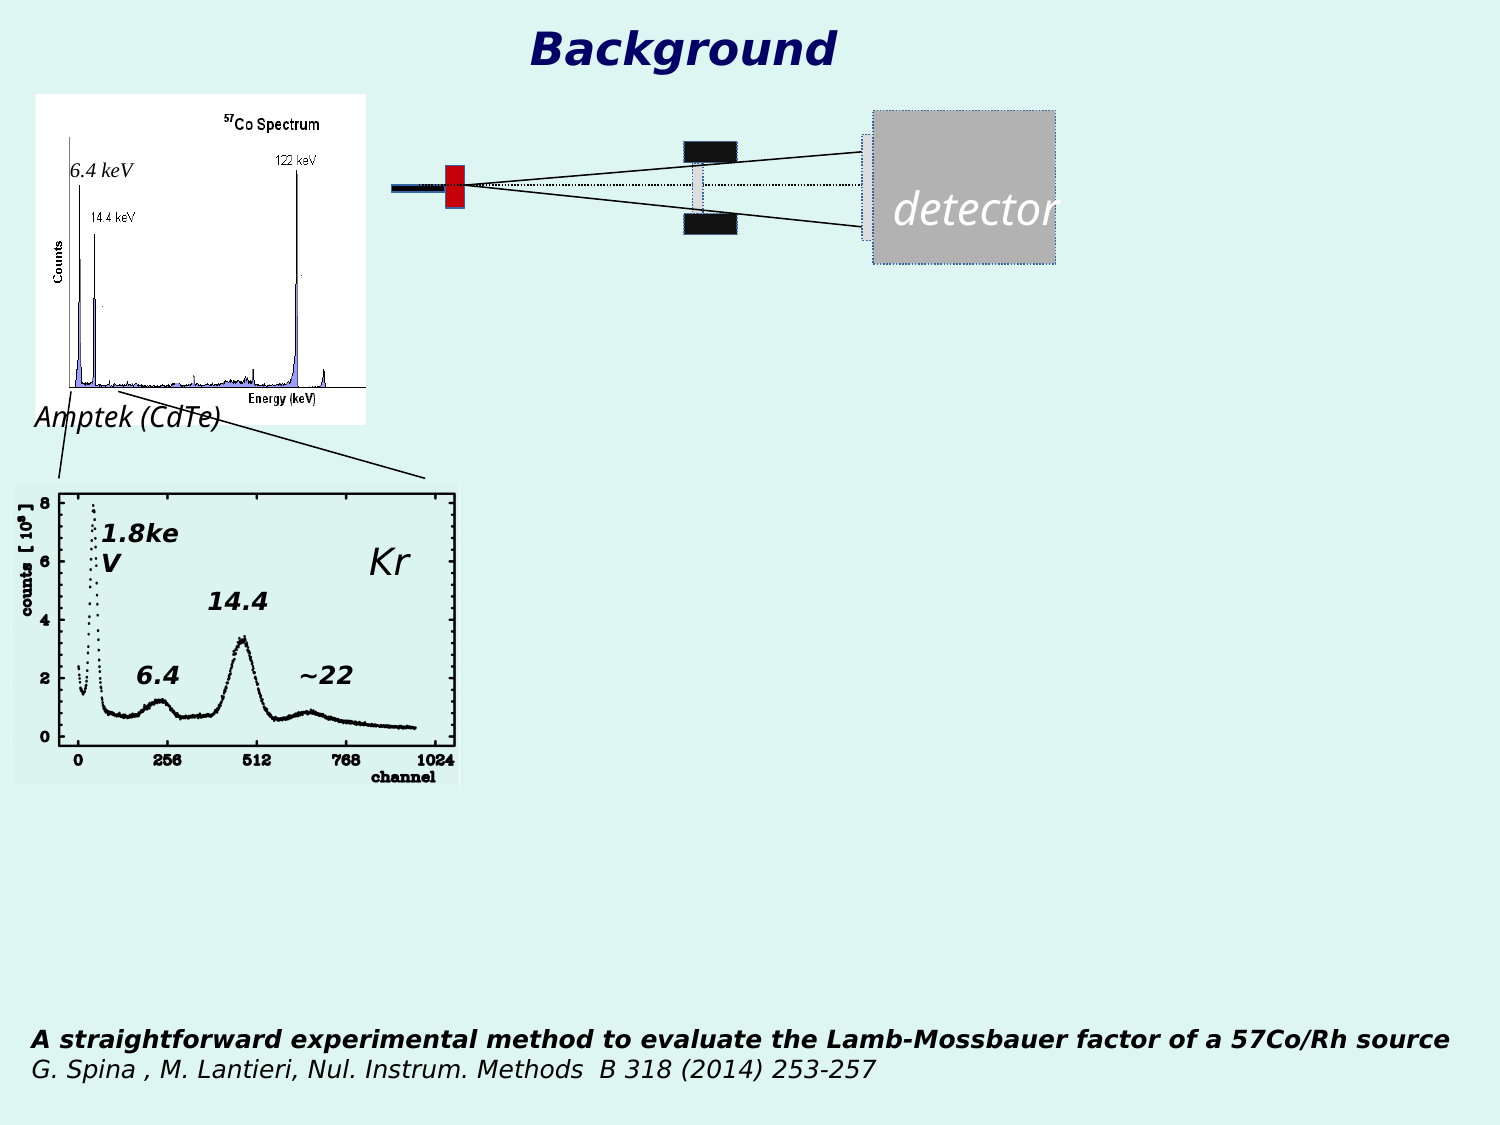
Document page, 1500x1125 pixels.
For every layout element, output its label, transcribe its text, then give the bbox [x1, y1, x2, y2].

text_box 1.8keV [86, 510, 213, 556]
text_box Background [514, 12, 957, 107]
text_box [683, 141, 738, 165]
text_box [861, 110, 1056, 264]
text_box Amptek (CdTe) [124, 391, 260, 430]
text_box Amptek (CdTe) [20, 391, 70, 443]
text_box [692, 166, 704, 209]
text_box [391, 165, 465, 208]
text_box ~22 [283, 652, 379, 697]
text_box 6.4 [121, 652, 201, 697]
text_box 6.4 keV [55, 149, 148, 190]
text_box A straightforward experimental method to evaluate the Lamb-Mossbauer factor of a 57Co/Rh source G. Spina , M. Lantieri, Nul. Instrum. Methods B 318 (2014) 253-257 [16, 1016, 1500, 1121]
text_box 14.4 [192, 578, 296, 624]
text_box detector [877, 172, 1072, 243]
text_box Amptek (CdTe) [65, 391, 260, 443]
picture [11, 484, 461, 788]
text_box Kr [354, 530, 426, 591]
text_box [683, 210, 738, 235]
picture [35, 94, 366, 426]
